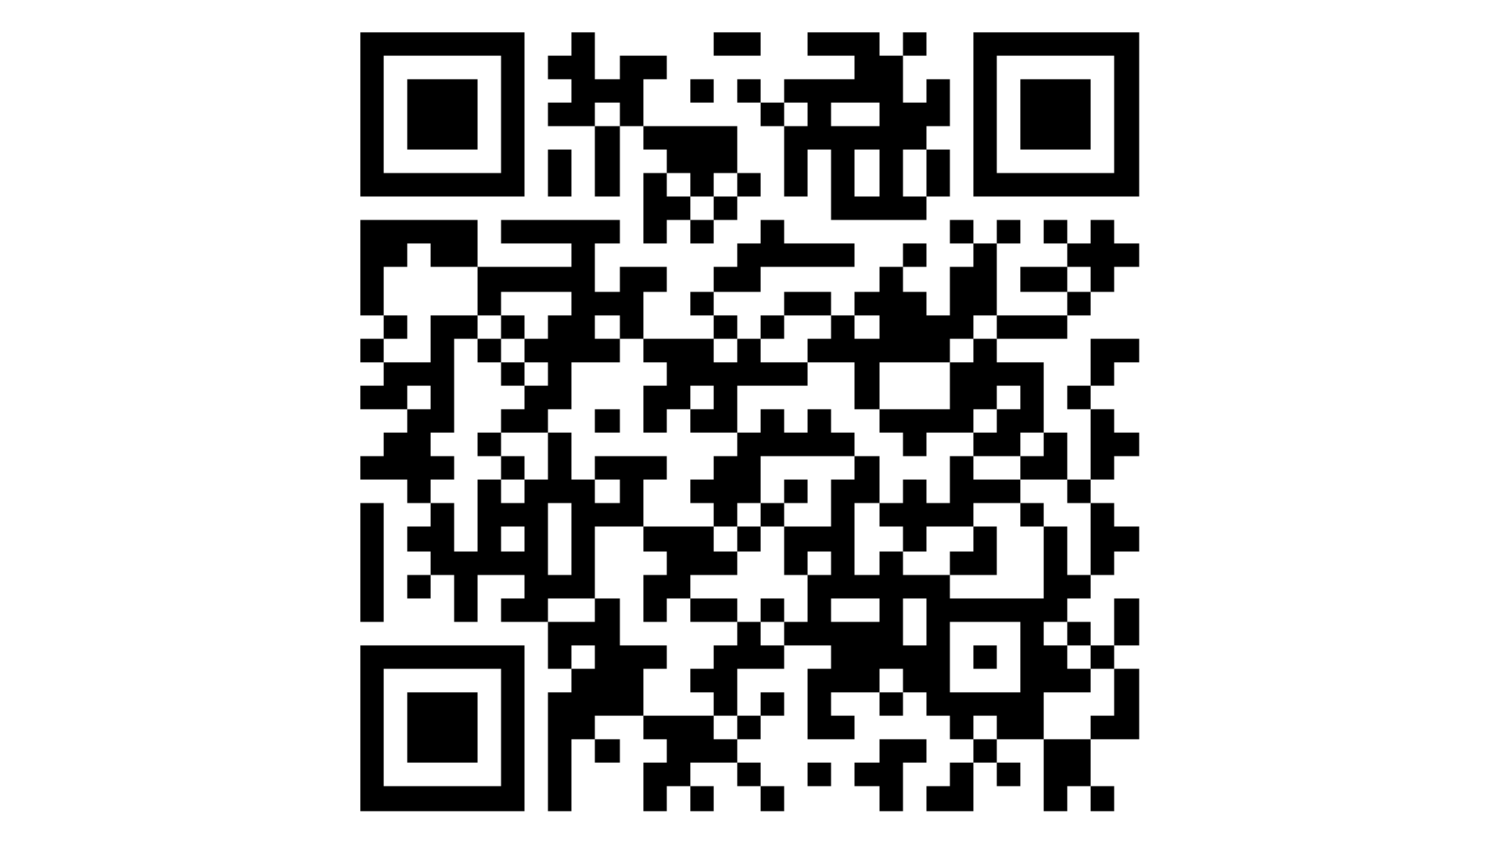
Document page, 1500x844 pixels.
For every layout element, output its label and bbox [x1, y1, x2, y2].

picture [359, 31, 1141, 813]
